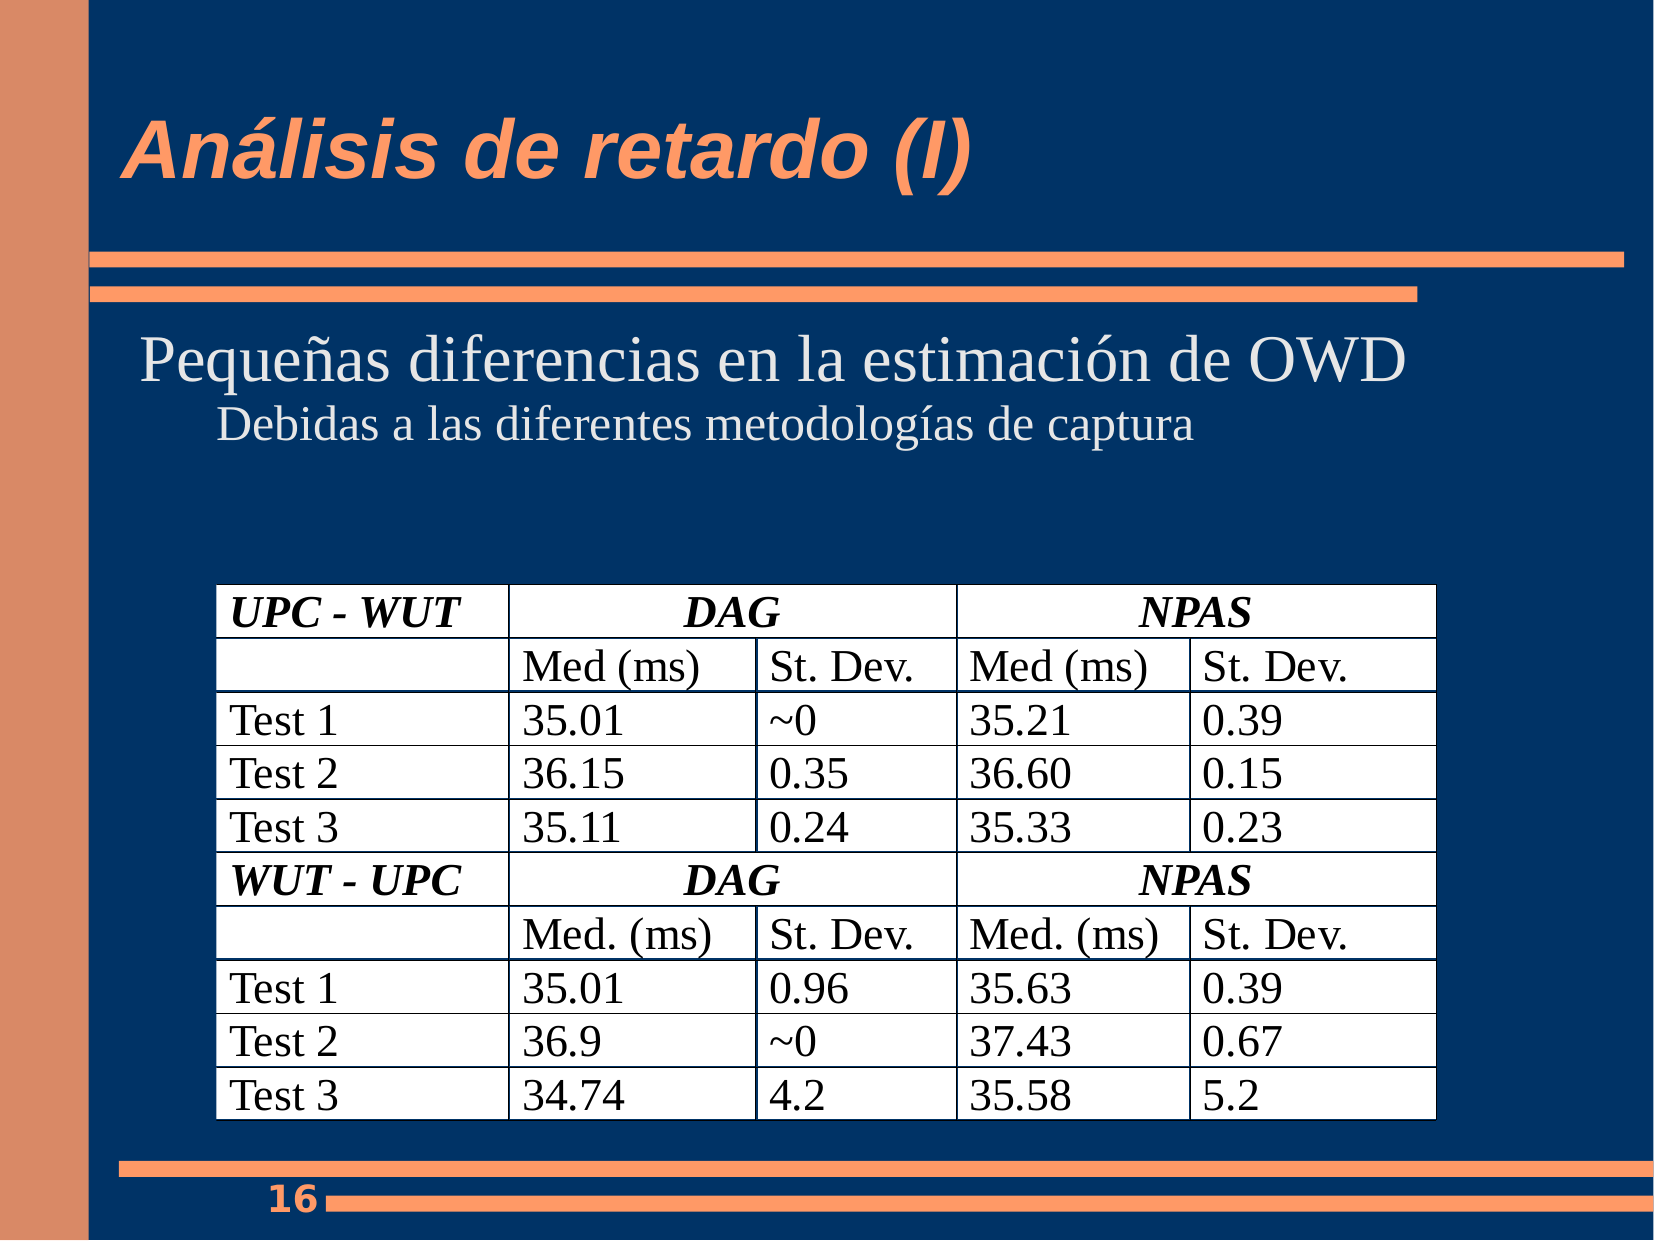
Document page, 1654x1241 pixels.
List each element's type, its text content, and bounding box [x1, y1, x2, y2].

title Análisis de retardo (I) [121, 46, 1534, 254]
list Pequeñas diferencias en la estimación de OWD Debidas a las diferentes metodologías de captura [121, 322, 1561, 621]
chart [216, 621, 1438, 1130]
